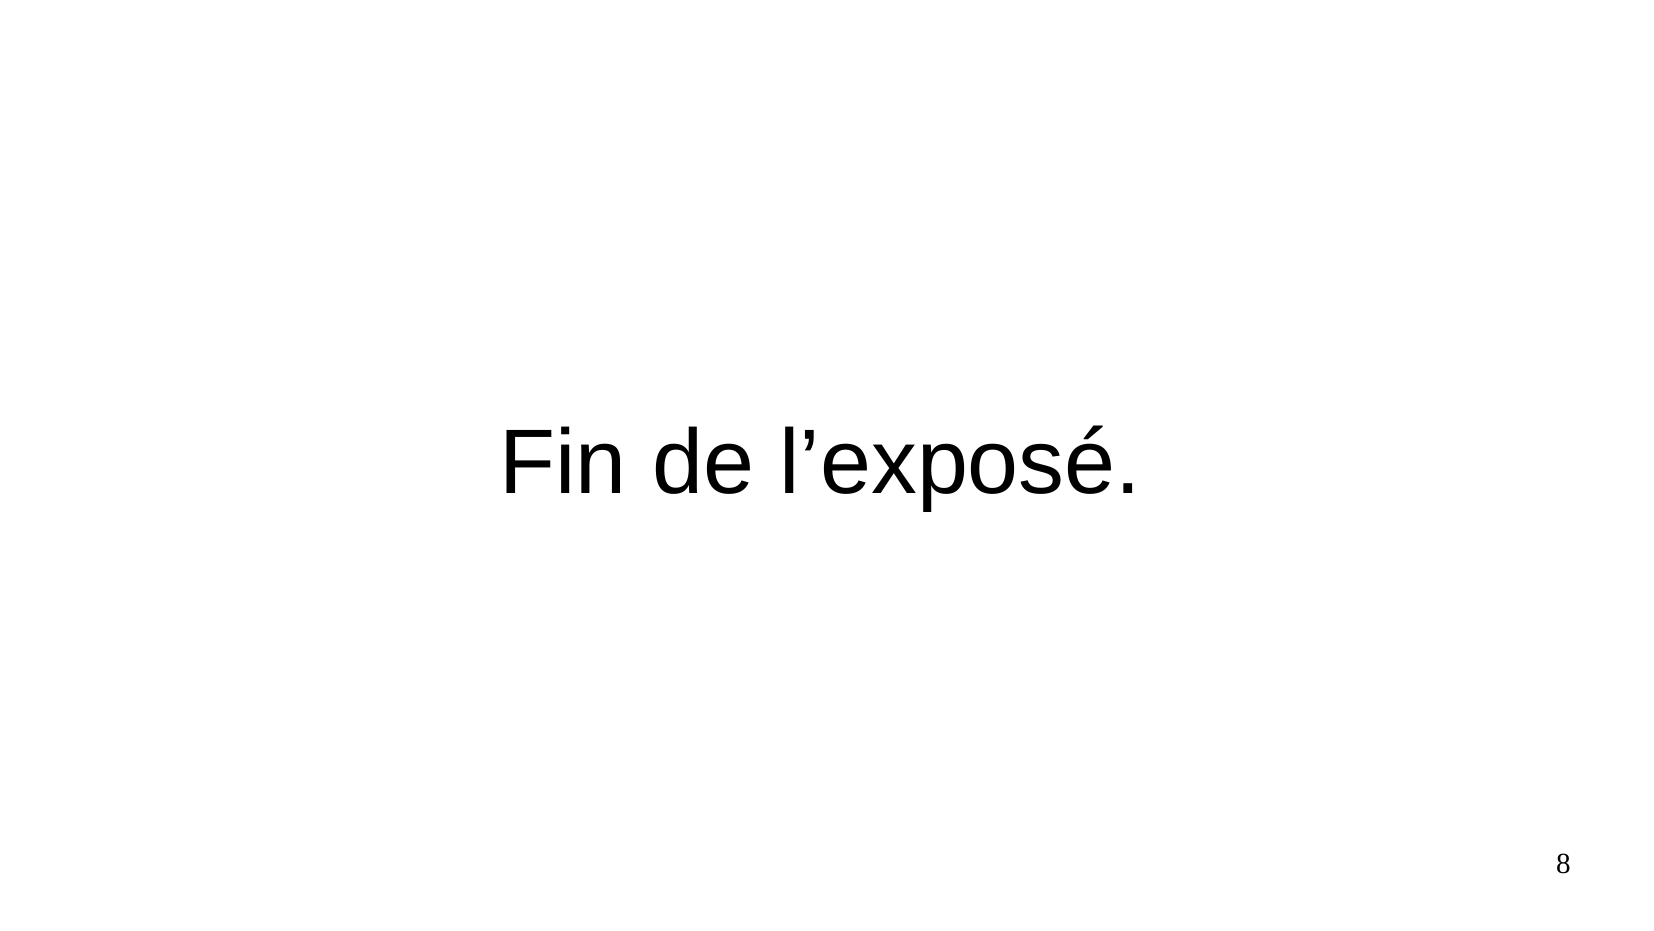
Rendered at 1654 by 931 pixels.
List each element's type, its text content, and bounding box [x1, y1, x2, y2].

title Fin de l’exposé. [76, 383, 1565, 540]
